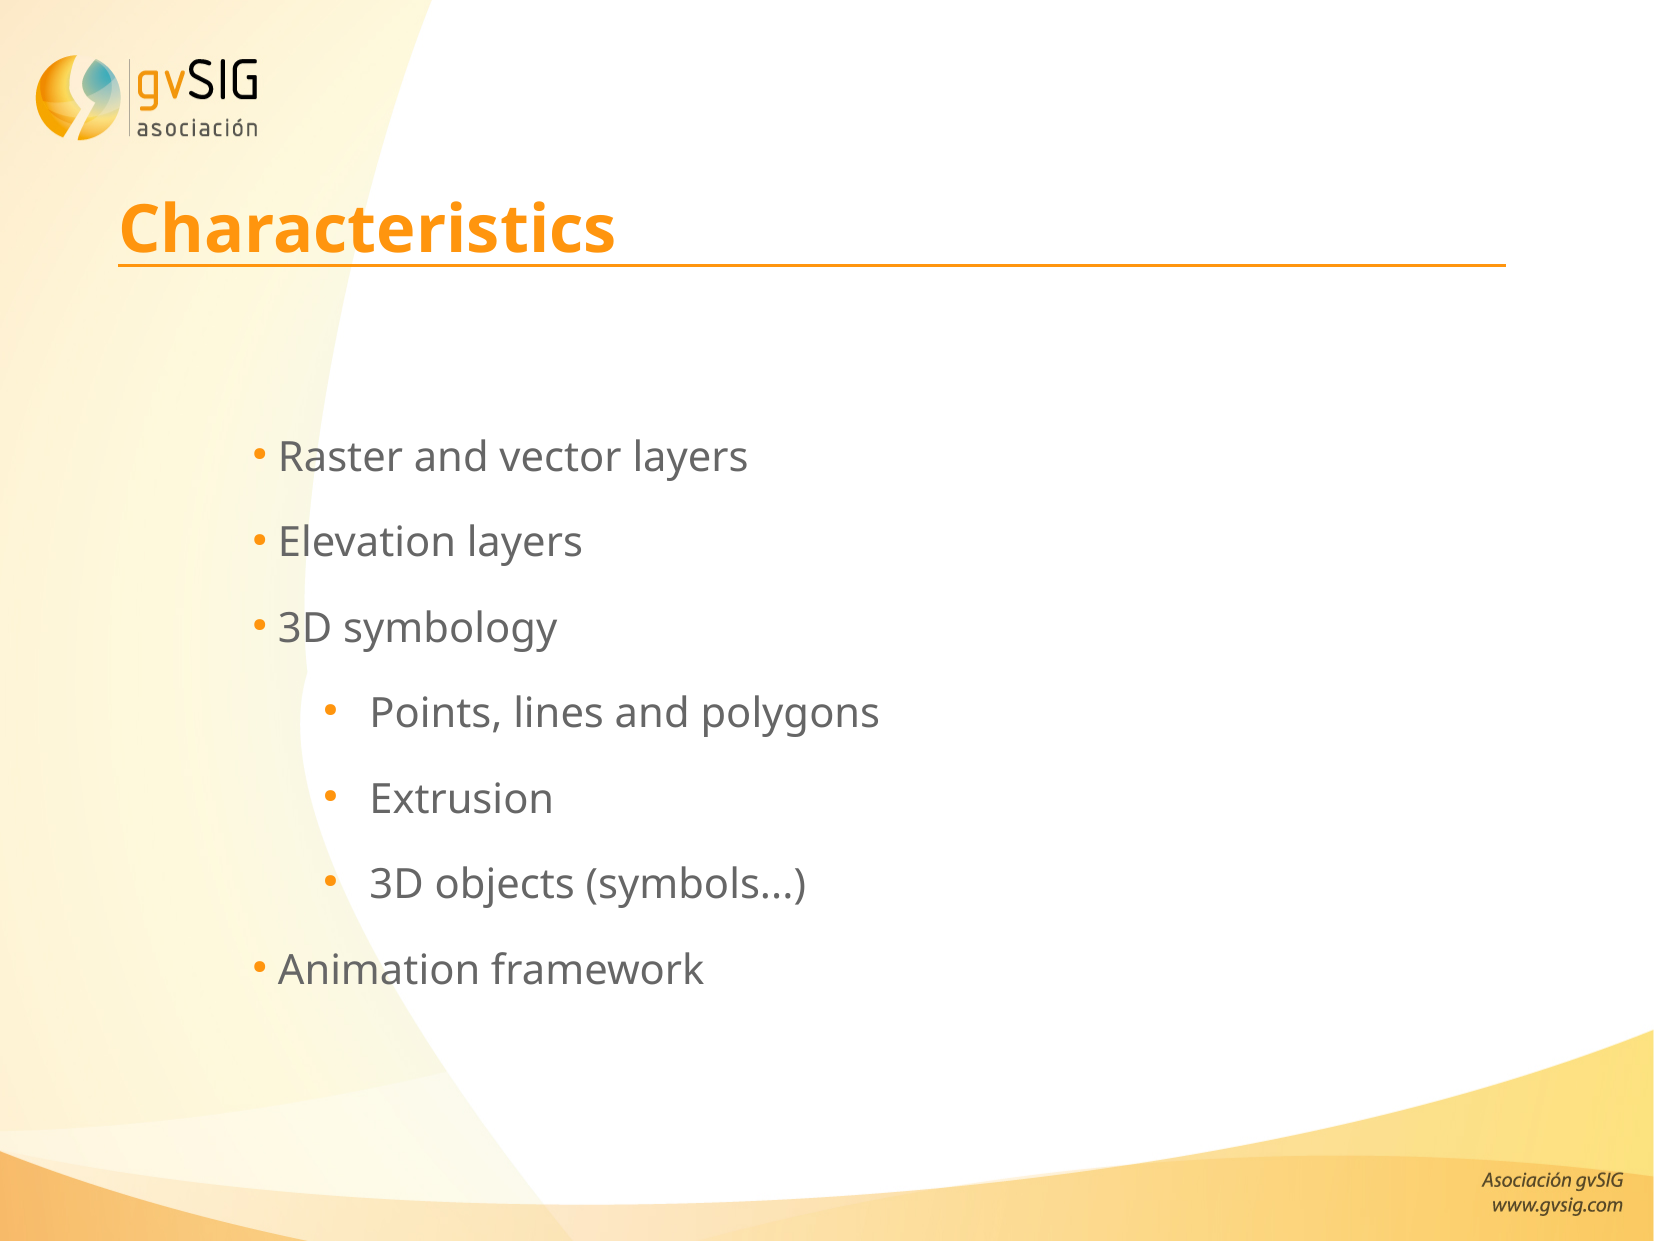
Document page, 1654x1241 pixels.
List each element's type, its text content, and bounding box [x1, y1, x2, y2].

text_box Raster and vector layers Elevation layers 3D symbology Points, lines and polygons Extrusion 3D objects (symbols...) Animation framework [237, 390, 1124, 891]
picture [0, 0, 1654, 1241]
title Characteristics [118, 177, 1607, 276]
